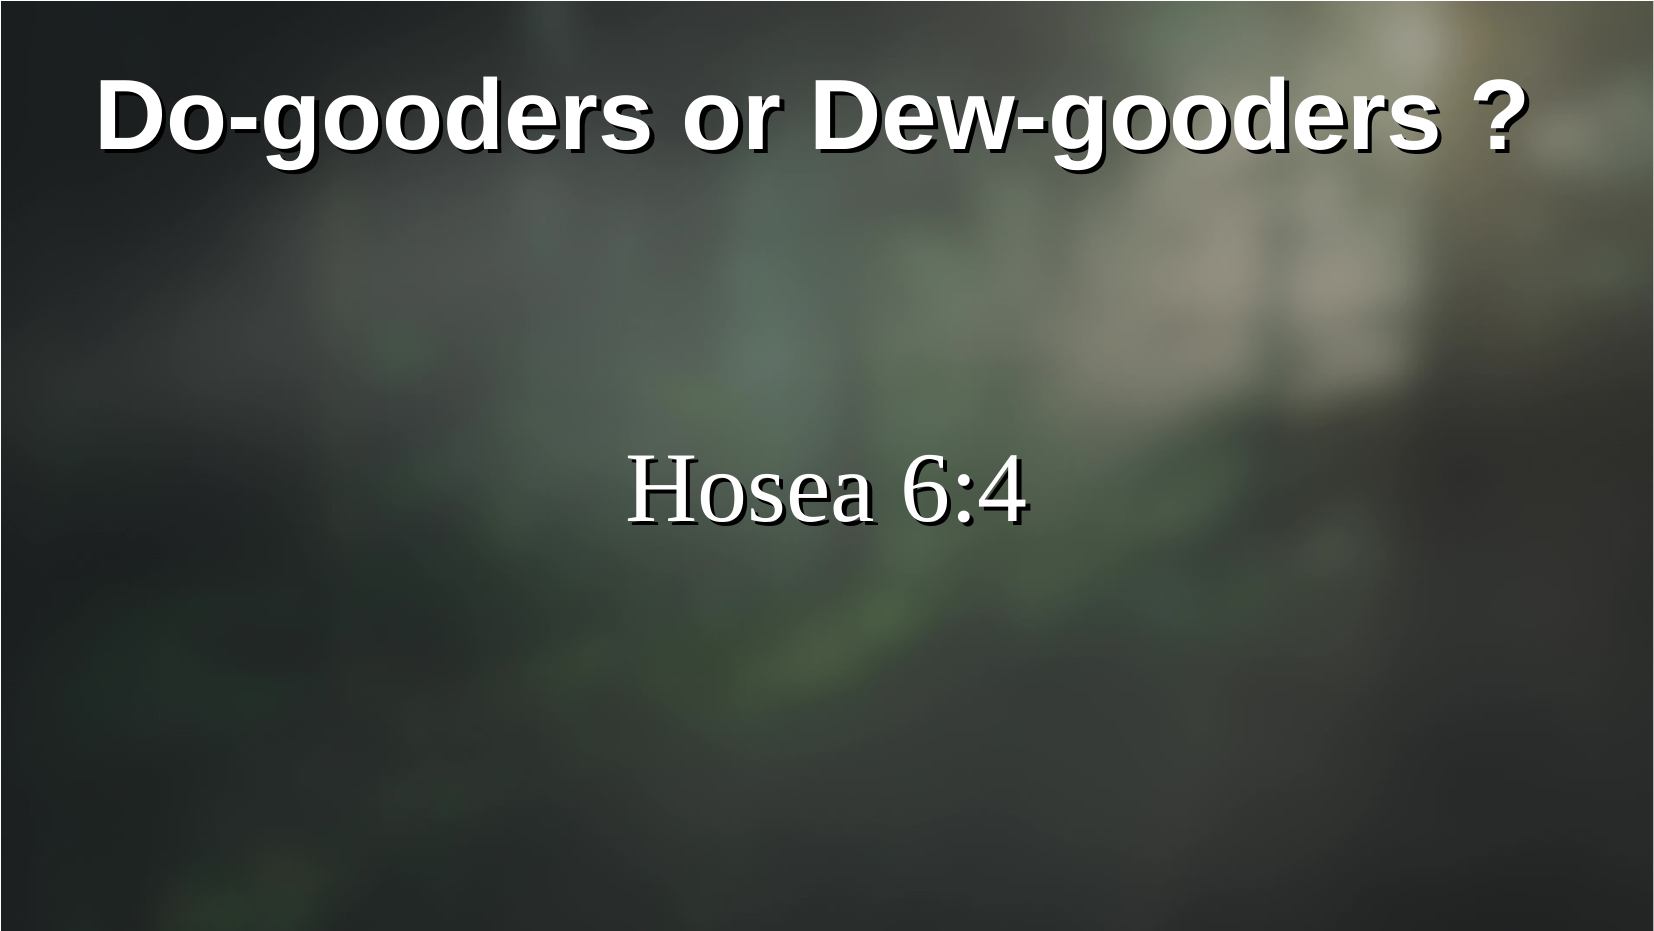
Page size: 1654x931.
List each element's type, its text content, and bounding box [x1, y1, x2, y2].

picture [1, 1, 1654, 931]
subtitle Hosea 6:4 [82, 217, 1571, 758]
title Do-gooders or Dew-gooders ? [82, 37, 1571, 193]
